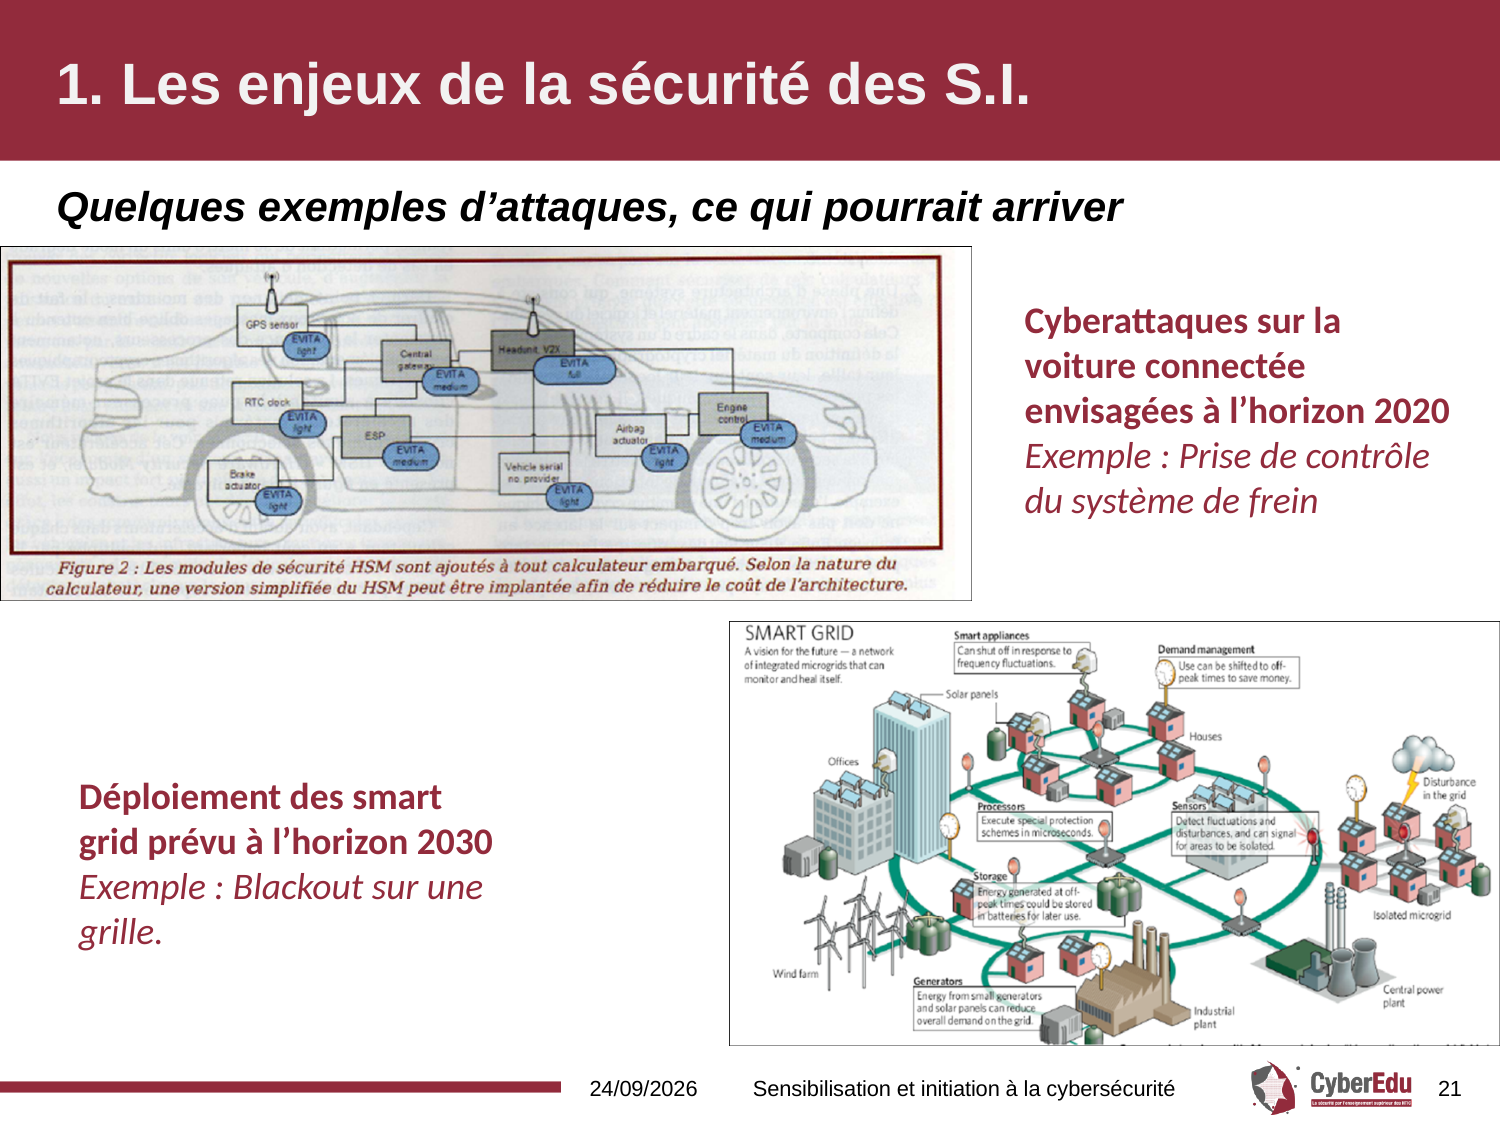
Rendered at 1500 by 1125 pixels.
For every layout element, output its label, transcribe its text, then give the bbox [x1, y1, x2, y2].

title 1. Les enjeux de la sécurité des S.I. [41, 1, 1471, 161]
footer Sensibilisation et initiation à la cybersécurité [738, 1057, 1236, 1118]
picture [729, 621, 1500, 1046]
text_box Cyberattaques sur la voiture connectée envisagées à l’horizon 2020 Exemple : Prise de contrôle du système de frein [1009, 289, 1471, 529]
slide_number 15/11/2020 [561, 1057, 727, 1118]
slide_number <numéro> [1423, 1057, 1495, 1118]
picture [0, 246, 972, 601]
list Quelques exemples d’attaques, ce qui pourrait arriver [41, 172, 1471, 268]
text_box Déploiement des smart grid prévu à l’horizon 2030 Exemple : Blackout sur une grille. [64, 764, 527, 960]
picture [1246, 1060, 1412, 1115]
